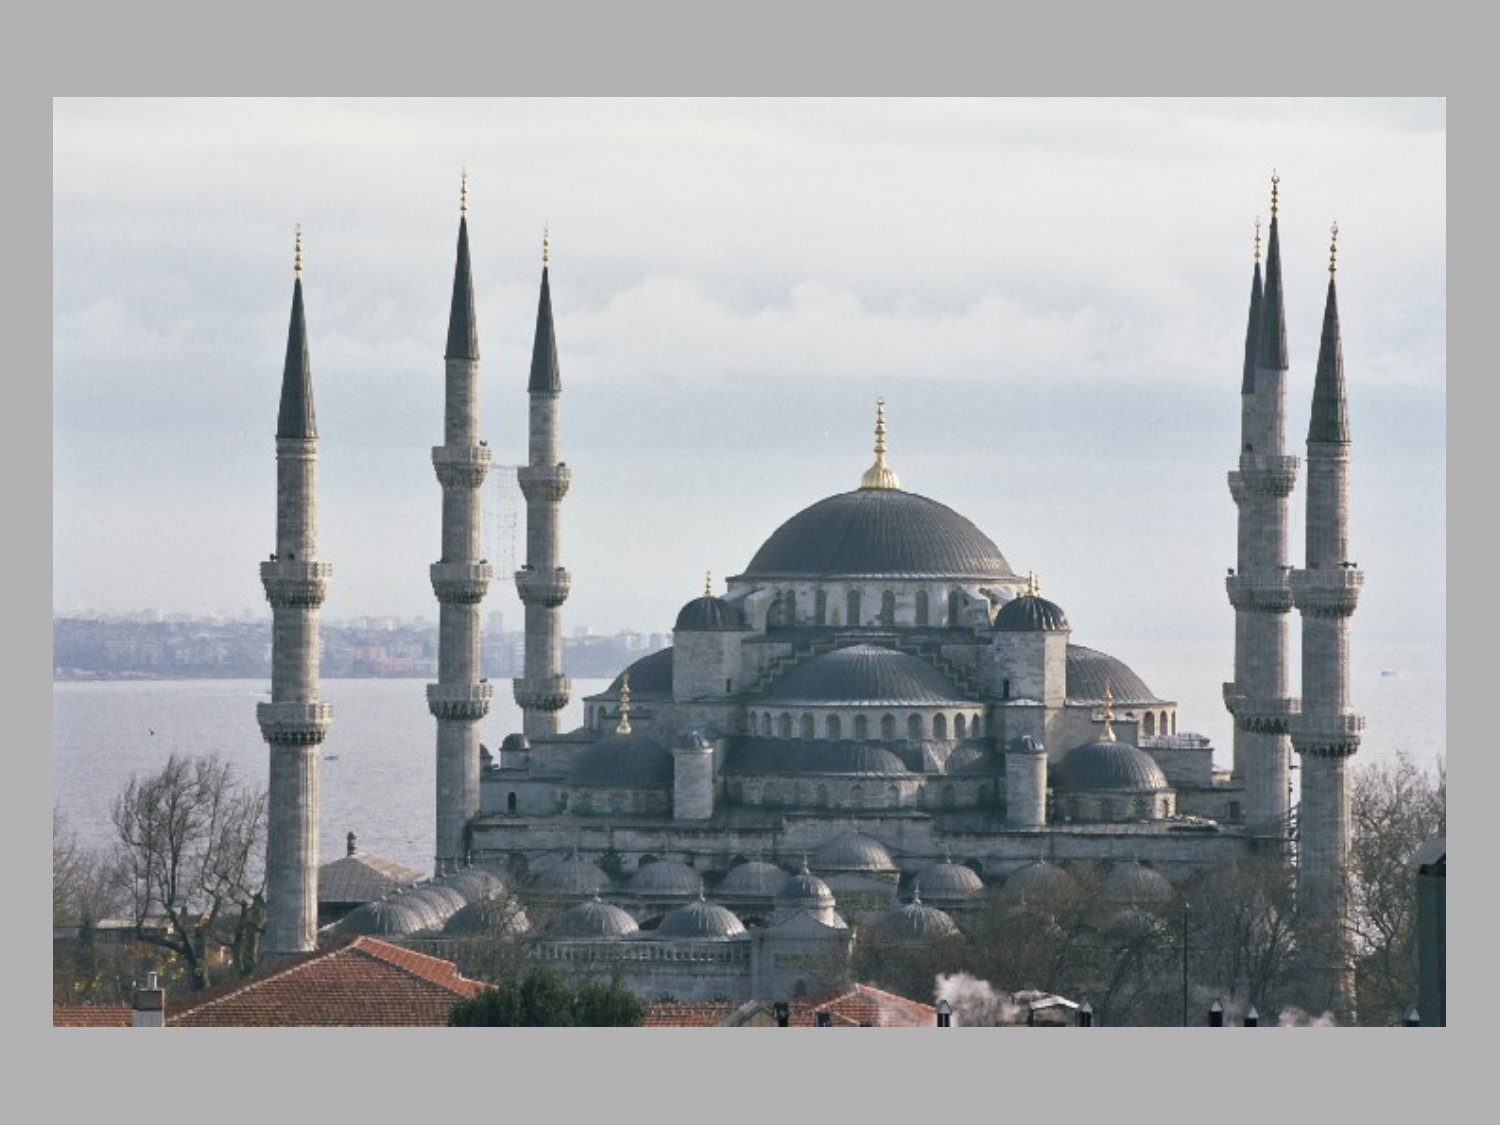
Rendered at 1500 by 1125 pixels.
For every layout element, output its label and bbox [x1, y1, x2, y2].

picture [53, 97, 1446, 1027]
